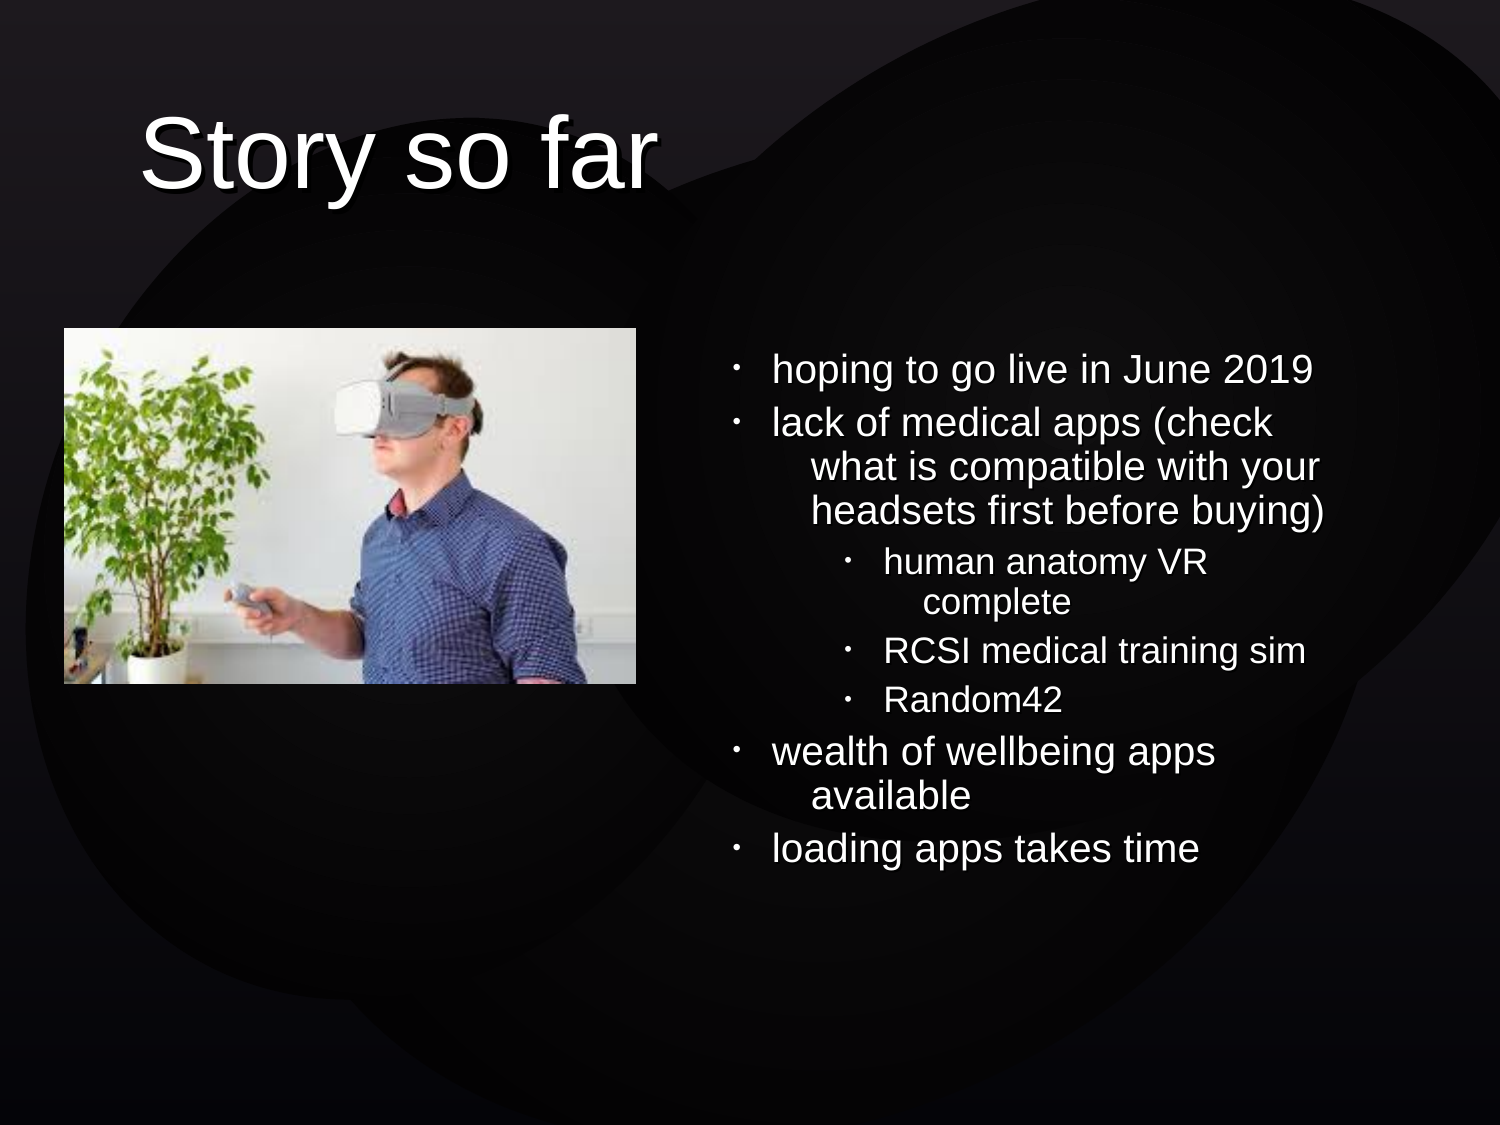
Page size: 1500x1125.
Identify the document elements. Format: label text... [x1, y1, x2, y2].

title Story so far [123, 66, 1361, 217]
picture [64, 328, 636, 684]
list hoping to go live in June 2019 lack of medical apps (check what is compatible with your headsets first before buying) human anatomy VR complete RCSI medical training sim Random42 wealth of wellbeing apps available loading apps takes time [712, 293, 1362, 926]
